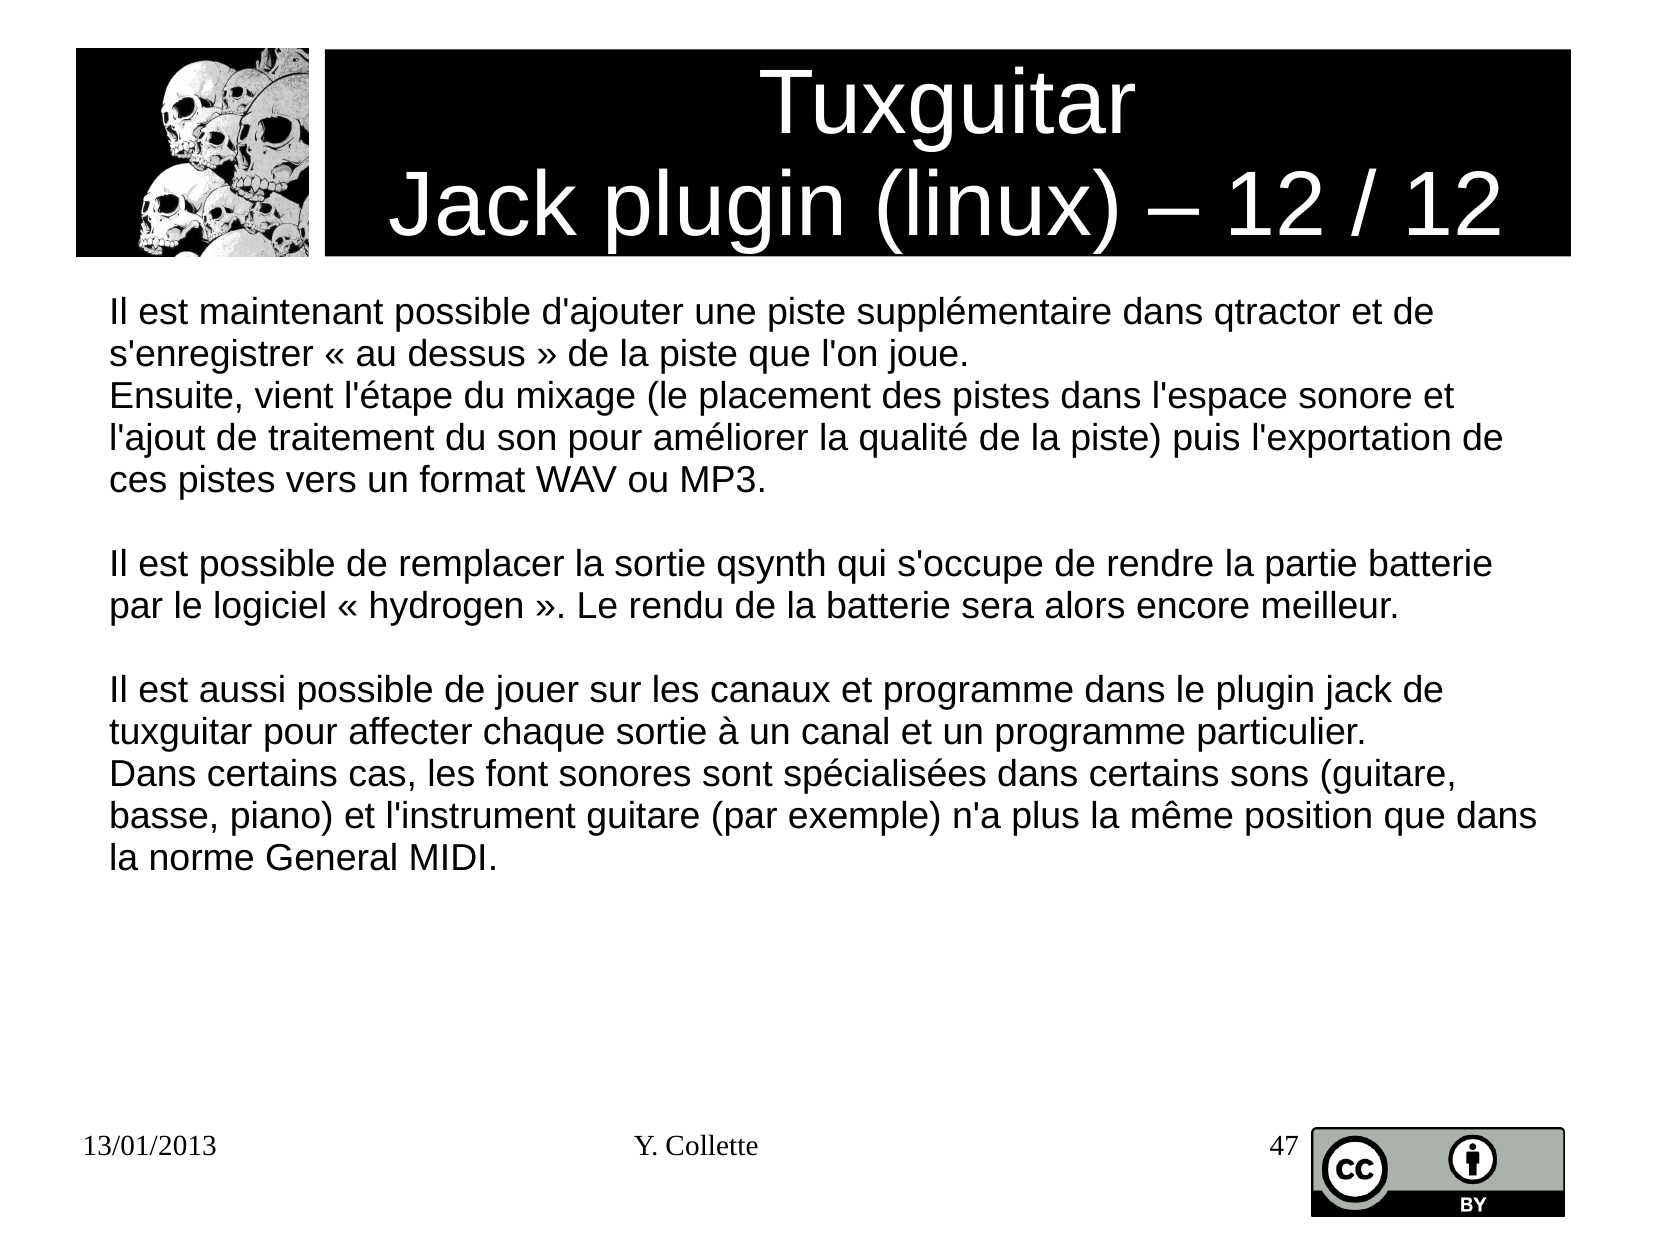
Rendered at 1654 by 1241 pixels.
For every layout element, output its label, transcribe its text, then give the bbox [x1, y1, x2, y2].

title Tuxguitar Jack plugin (linux) – 12 / 12 [324, 49, 1571, 257]
picture [1311, 1127, 1565, 1217]
picture [76, 48, 309, 257]
text_box Il est maintenant possible d'ajouter une piste supplémentaire dans qtractor et de s'enregistrer « au dessus » de la piste que l'on joue. Ensuite, vient l'étape du mixage (le placement des pistes dans l'espace sonore et l'ajout de traitement du son pour améliorer la qualité de la piste) puis l'exportation de ces pistes vers un format WAV ou MP3. Il est possible de remplacer la sortie qsynth qui s'occupe de rendre la partie batterie par le logiciel « hydrogen ». Le rendu de la batterie sera alors encore meilleur. Il est aussi possible de jouer sur les canaux et programme dans le plugin jack de tuxguitar pour affecter chaque sortie à un canal et un programme particulier. Dans certains cas, les font sonores sont spécialisées dans certains sons (guitare, basse, piano) et l'instrument guitare (par exemple) n'a plus la même position que dans la norme General MIDI. [94, 283, 1571, 887]
